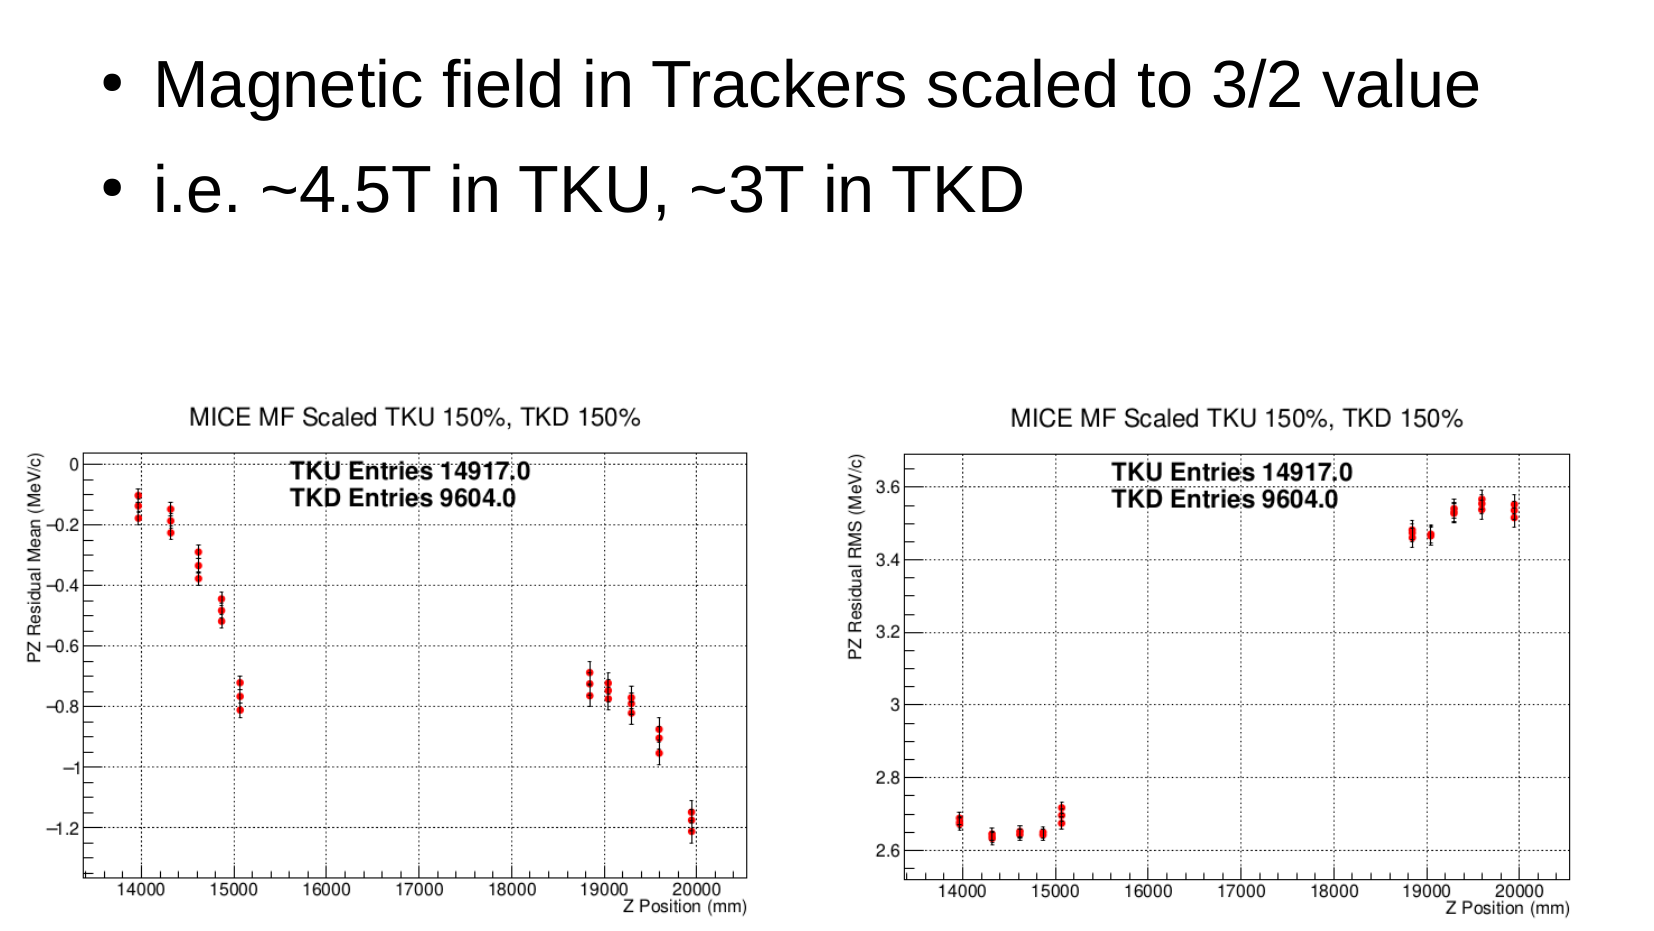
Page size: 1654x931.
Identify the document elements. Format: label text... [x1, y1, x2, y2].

picture [0, 401, 1651, 931]
list Magnetic field in Trackers scaled to 3/2 value i.e. ~4.5T in TKU, ~3T in TKD [82, 47, 1571, 401]
